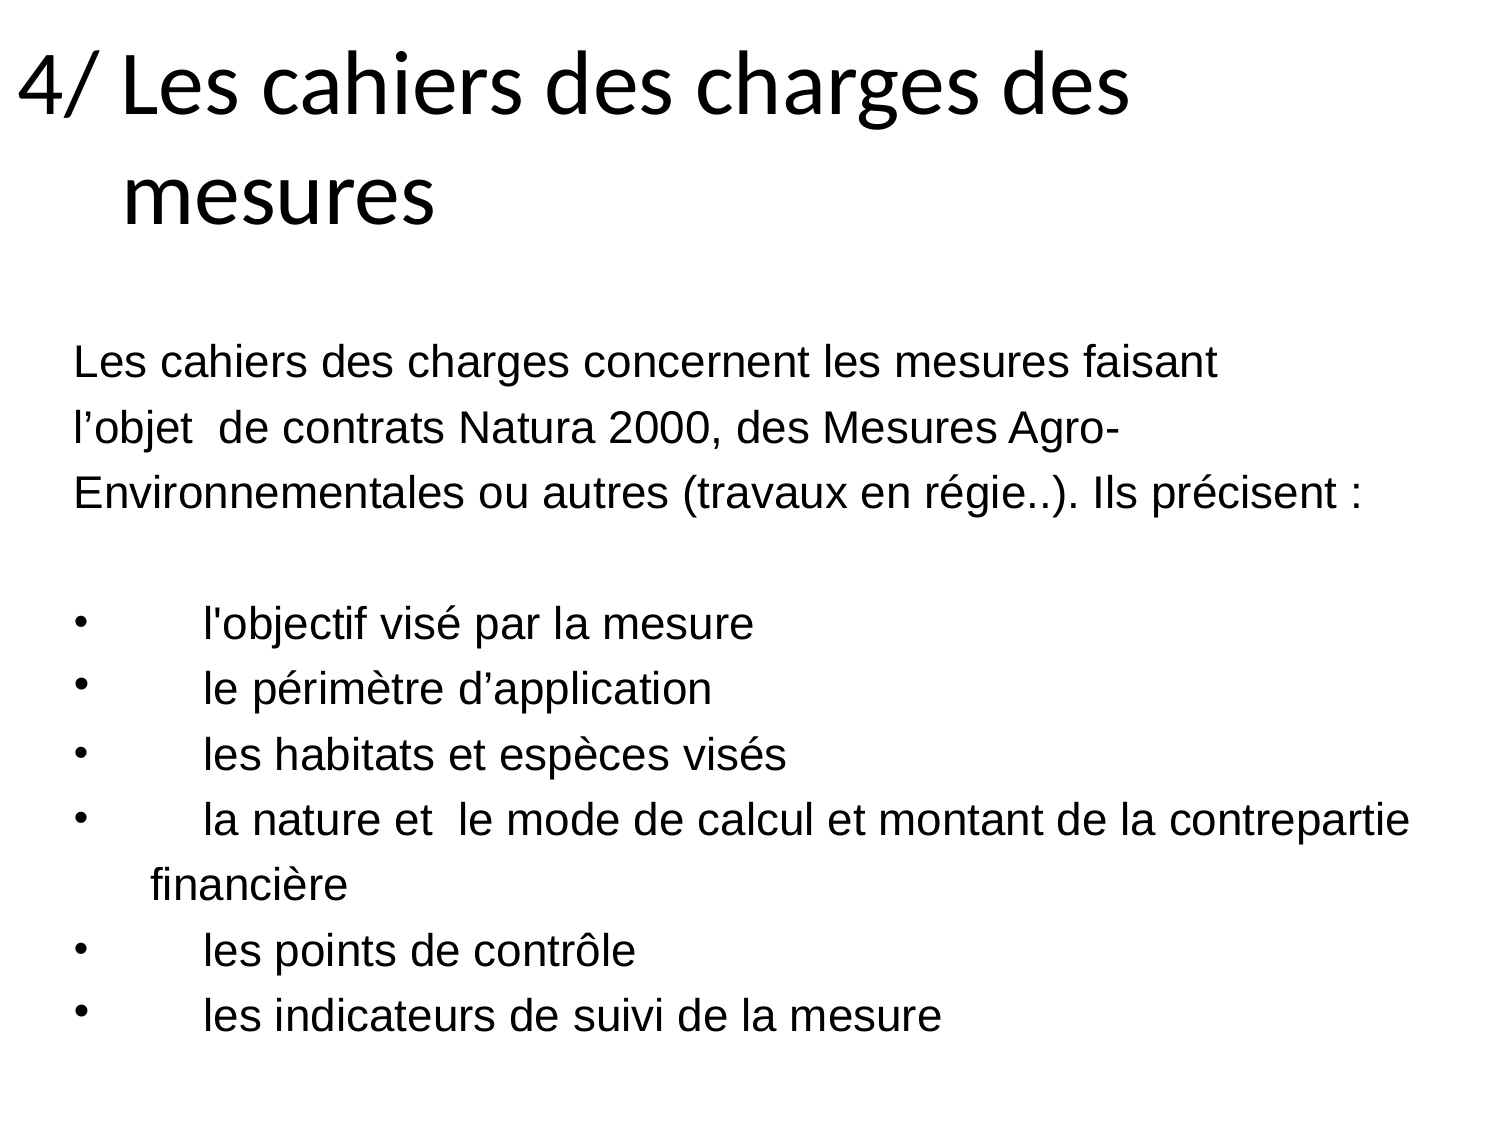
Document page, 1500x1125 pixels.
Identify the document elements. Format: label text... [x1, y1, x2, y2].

text_box Les cahiers des charges concernent les mesures faisant l’objet de contrats Natura 2000, des Mesures Agro- Environnementales ou autres (travaux en régie..). Ils précisent : l'objectif visé par la mesure le périmètre d’application les habitats et espèces visés la nature et le mode de calcul et montant de la contrepartie financière les points de contrôle les indicateurs de suivi de la mesure [59, 324, 1500, 1063]
title 4/ Les cahiers des charges des mesures [0, 0, 1500, 196]
